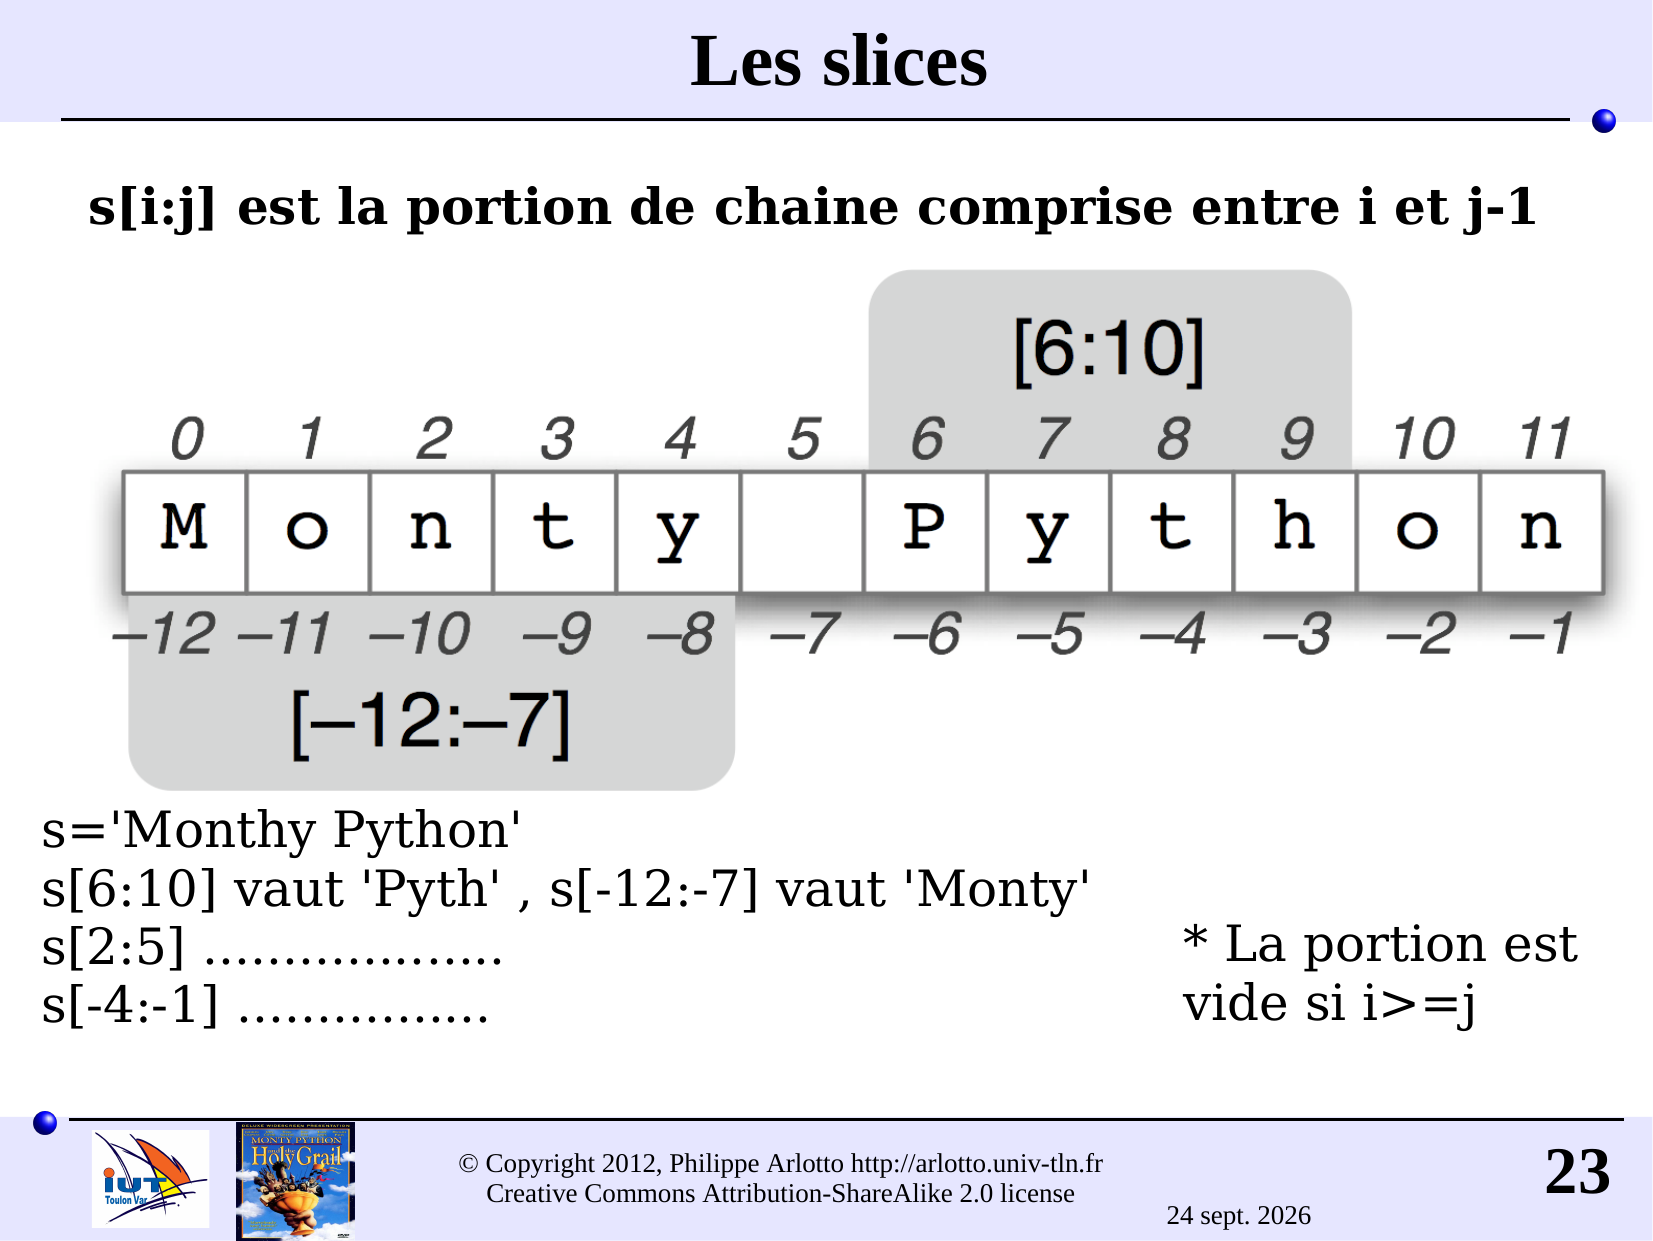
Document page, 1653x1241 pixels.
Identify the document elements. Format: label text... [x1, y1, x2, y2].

title Les slices [95, 14, 1585, 107]
picture [29, 265, 1653, 798]
text_box s='Monthy Python' s[6:10] vaut 'Pyth' , s[-12:-7] vaut 'Monty' s[2:5] ................... s[-4:-1] ................ [41, 801, 1093, 1094]
text_box s[i:j] est la portion de chaine comprise entre i et j-1 [88, 177, 1595, 237]
text_box * La portion est vide si i>=j [1183, 915, 1625, 1063]
picture [236, 1122, 355, 1241]
